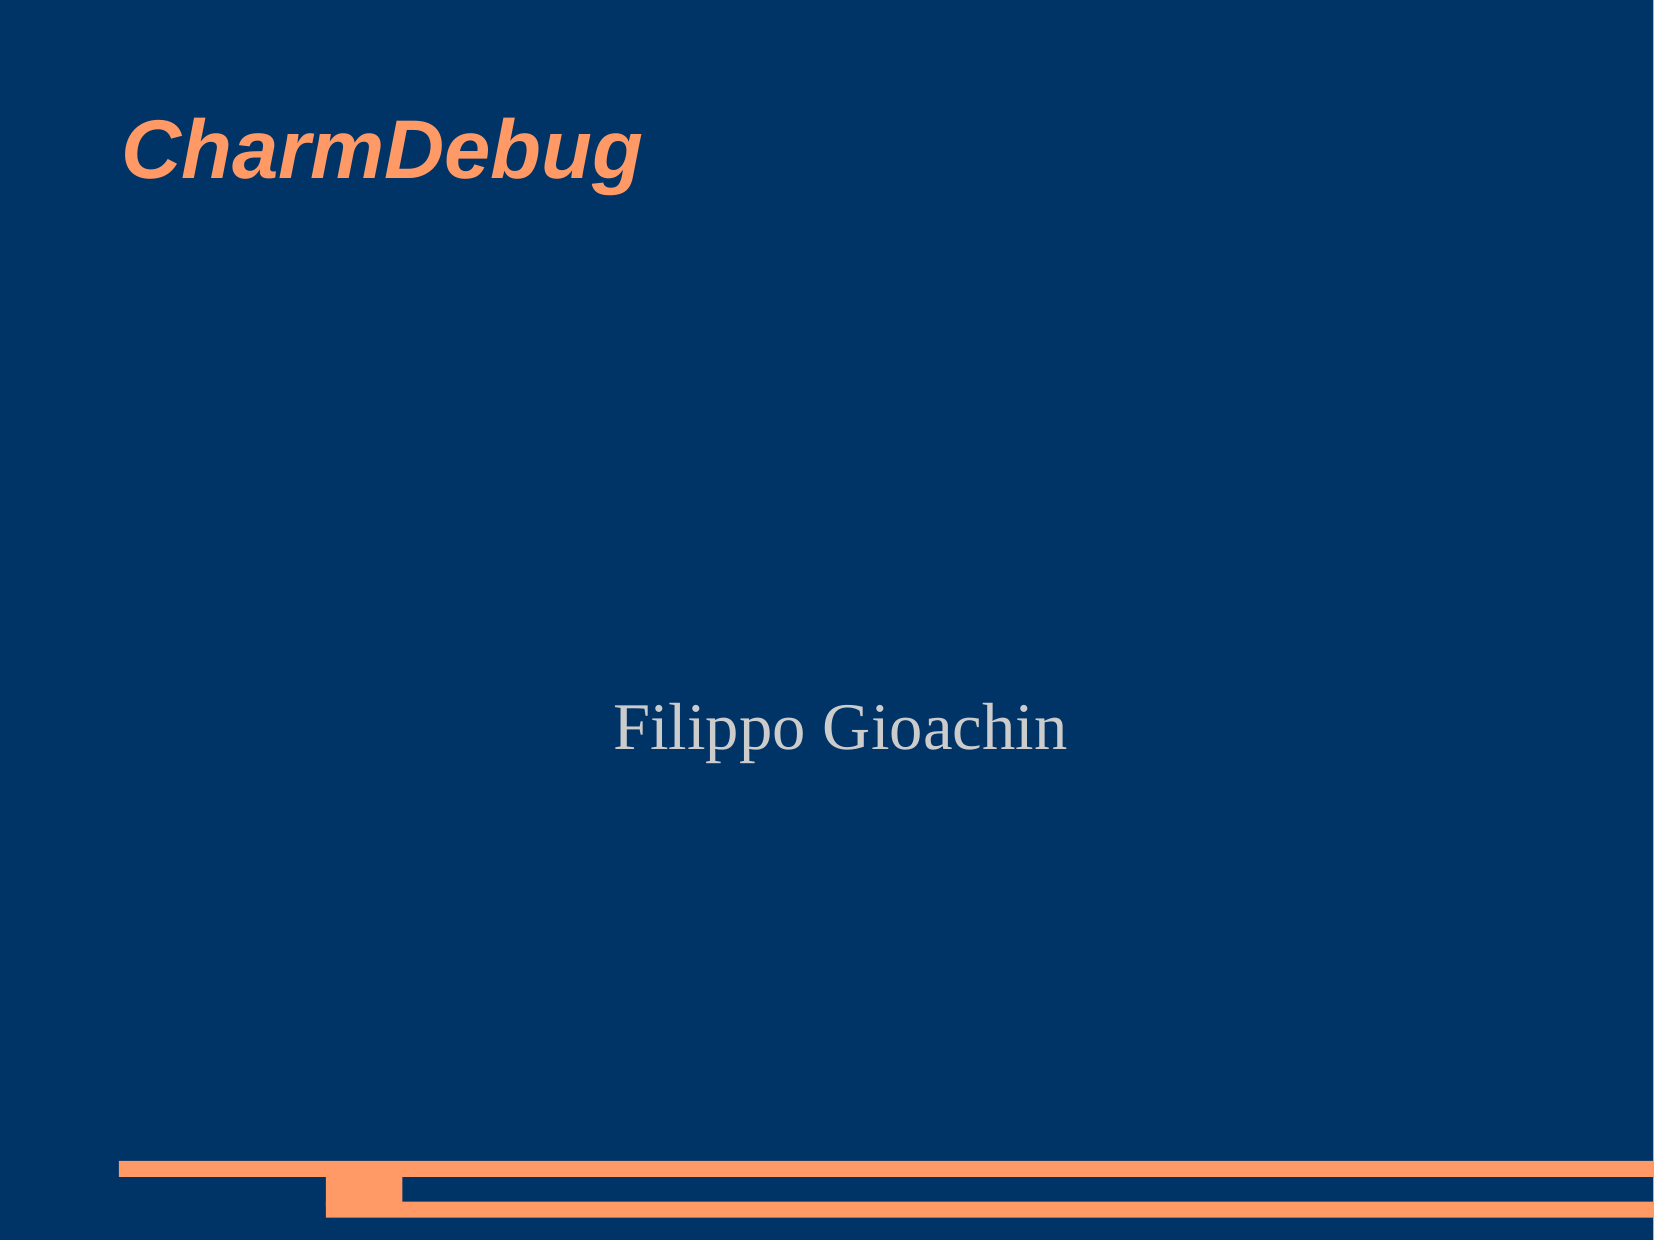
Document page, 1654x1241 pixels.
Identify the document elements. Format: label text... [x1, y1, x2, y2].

title CharmDebug [121, 46, 1534, 254]
subtitle Filippo Gioachin [121, 322, 1561, 1133]
